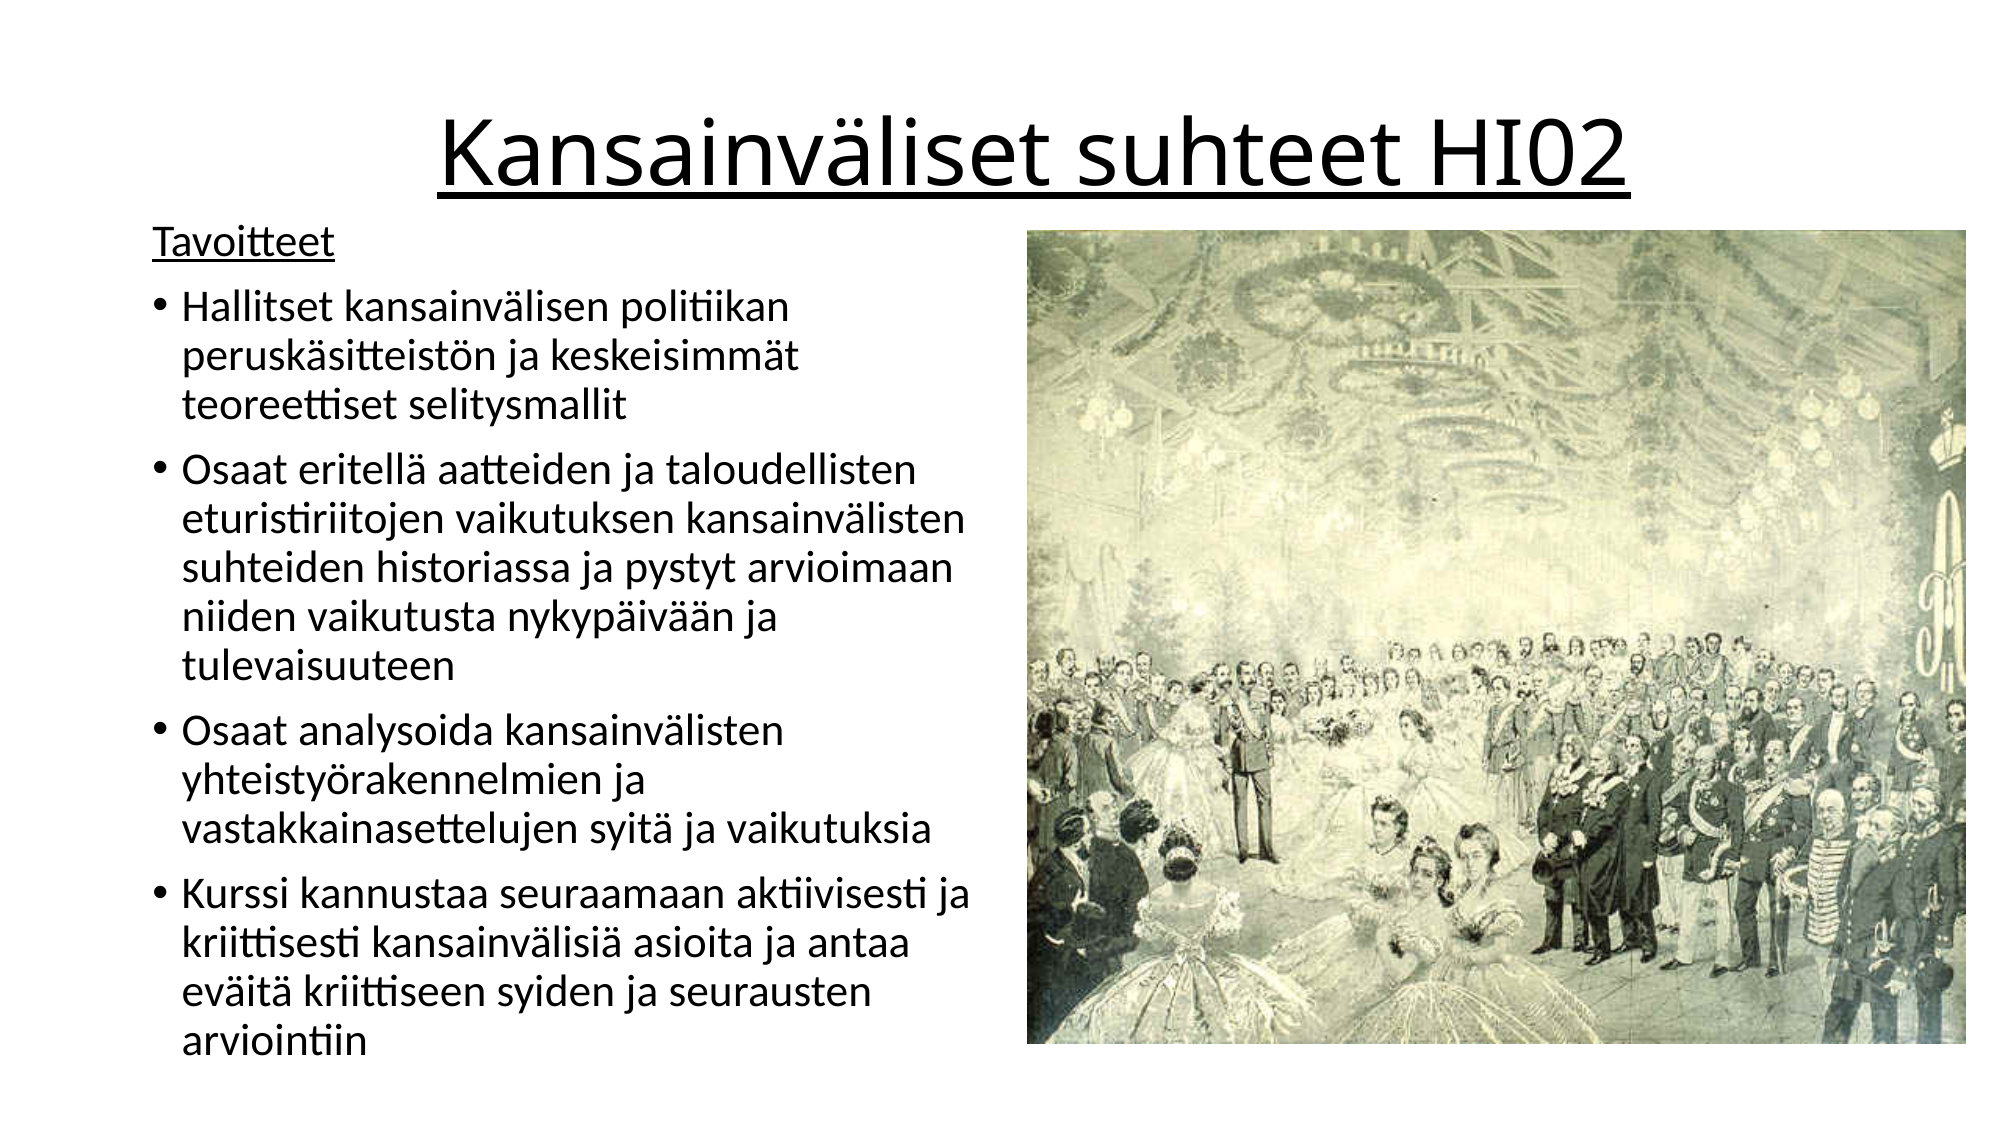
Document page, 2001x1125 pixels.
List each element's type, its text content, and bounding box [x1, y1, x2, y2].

title Kansainväliset suhteet HI02 [137, 81, 1863, 231]
picture [1027, 230, 1966, 1044]
list Tavoitteet Hallitset kansainvälisen politiikan peruskäsitteistön ja keskeisimmät teoreettiset selitysmallit Osaat eritellä aatteiden ja taloudellisten eturistiriitojen vaikutuksen kansainvälisten suhteiden historiassa ja pystyt arvioimaan niiden vaikutusta nykypäivään ja tulevaisuuteen Osaat analysoida kansainvälisten yhteistyörakennelmien ja vastakkainasettelujen syitä ja vaikutuksia Kurssi kannustaa seuraamaan aktiivisesti ja kriittisesti kansainvälisiä asioita ja antaa eväitä kriittiseen syiden ja seurausten arviointiin [137, 209, 988, 1079]
